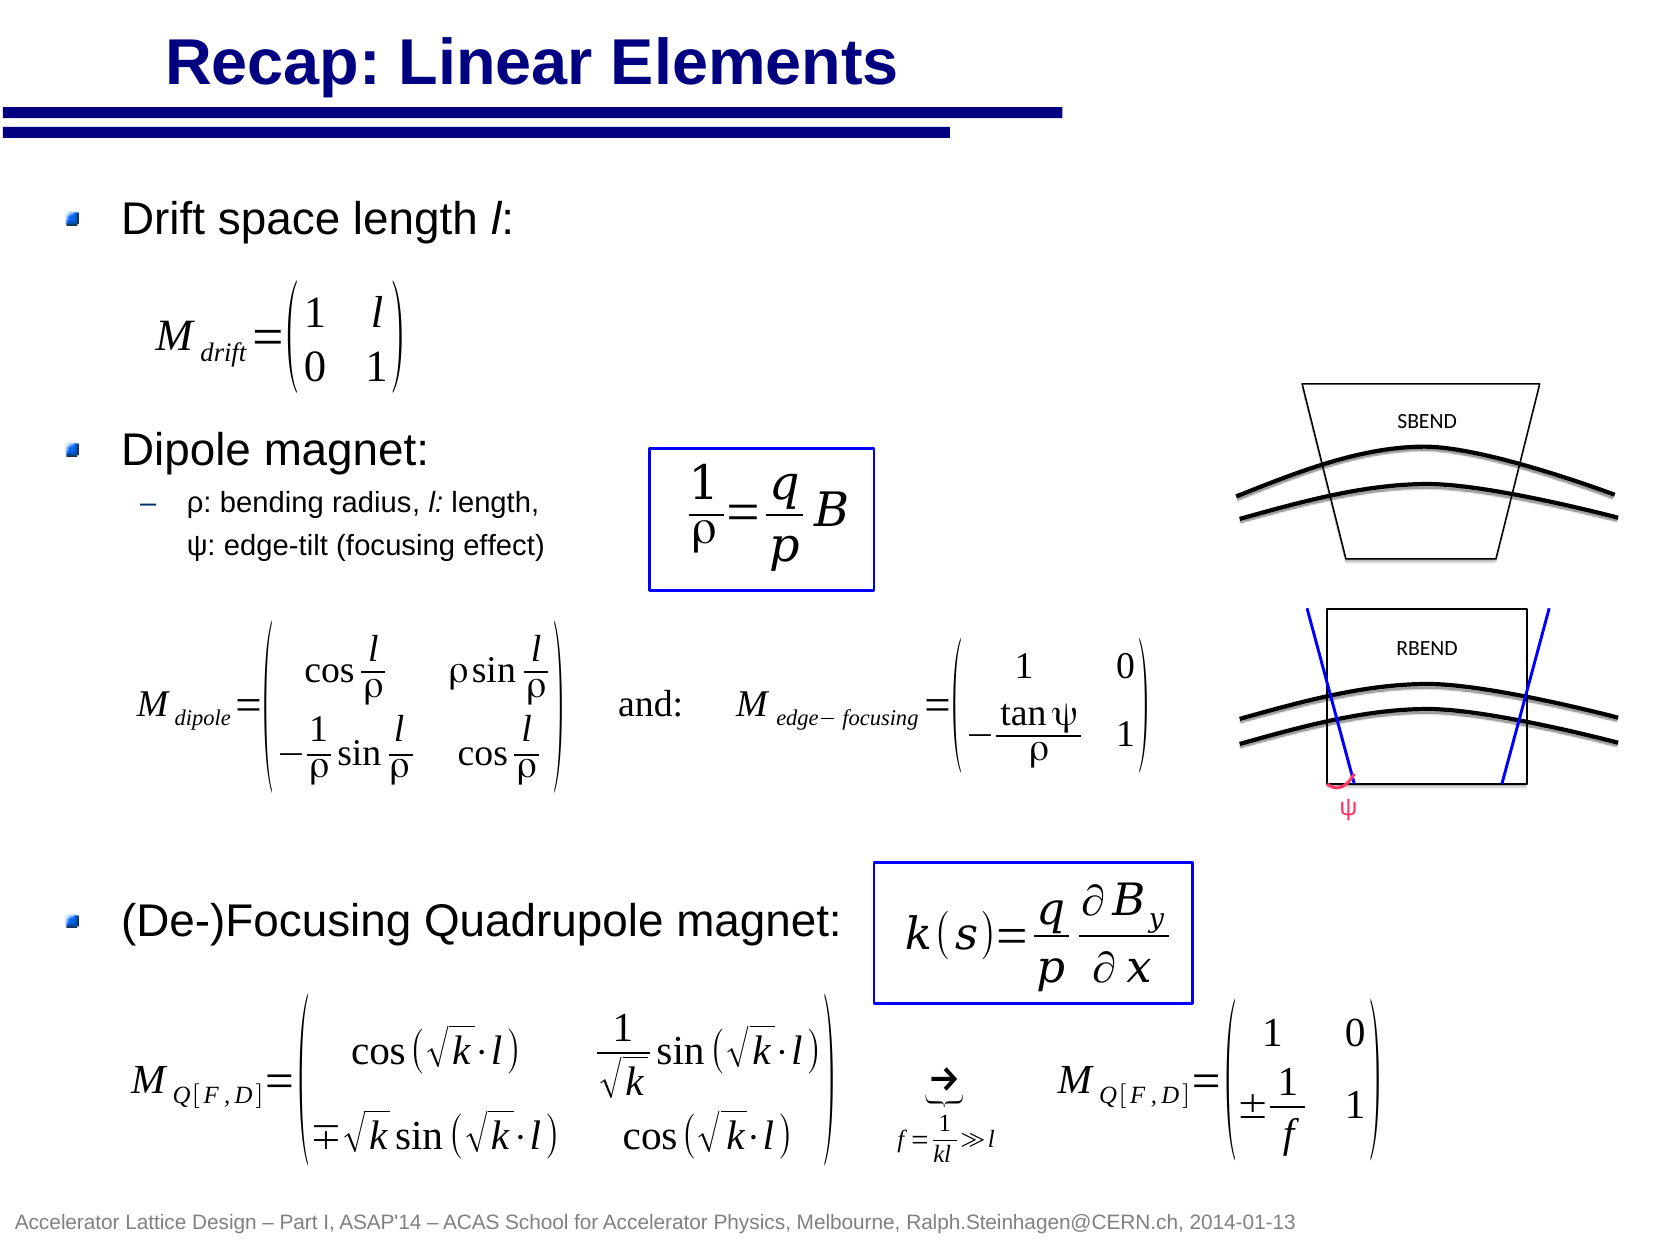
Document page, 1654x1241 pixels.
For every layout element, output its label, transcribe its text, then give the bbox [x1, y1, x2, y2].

title Recap: Linear Elements [165, 0, 1323, 124]
text_box RBEND [1339, 610, 1515, 671]
text_box [1302, 383, 1409, 462]
chart [875, 874, 1191, 1002]
text_box SBEND [1339, 383, 1515, 444]
text_box [1327, 722, 1350, 784]
text_box [1334, 687, 1522, 717]
chart [125, 616, 1160, 795]
text_box [1522, 703, 1528, 719]
text_box ψ [1324, 785, 1373, 829]
list Drift space length l: Dipole magnet: ρ: bending radius, l: length, ψ: edge-tilt (focusing effect) (De-)Focusing Quadrupole magnet: [65, 192, 1628, 1205]
text_box [1327, 702, 1334, 718]
text_box [1436, 383, 1540, 461]
text_box [1322, 449, 1519, 493]
chart [141, 277, 417, 396]
text_box [1327, 608, 1528, 693]
chart [673, 454, 863, 573]
text_box [1340, 712, 1516, 784]
text_box [1504, 727, 1528, 784]
text_box [1330, 487, 1512, 559]
chart [118, 992, 1393, 1170]
